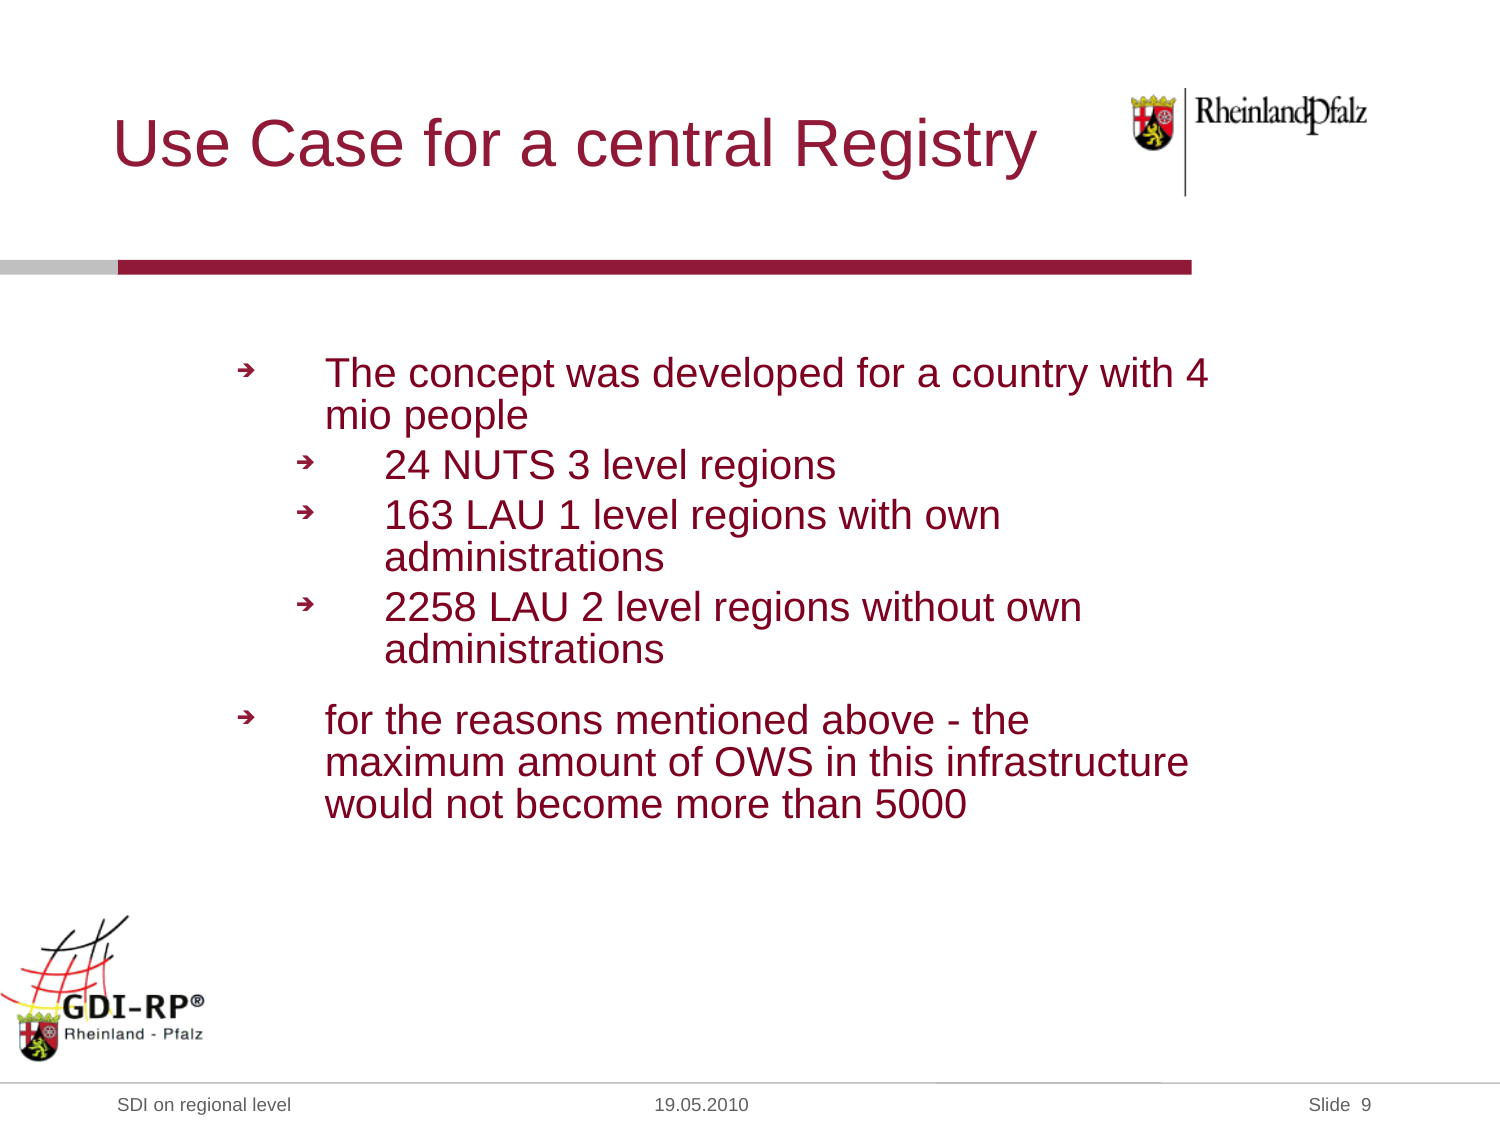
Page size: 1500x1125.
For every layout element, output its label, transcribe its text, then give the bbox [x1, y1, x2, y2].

title Use Case for a central Registry [112, 63, 1071, 224]
list The concept was developed for a country with 4 mio people 24 NUTS 3 level regions 163 LAU 1 level regions with own administrations 2258 LAU 2 level regions without own administrations for the reasons mentioned above - the maximum amount of OWS in this infrastructure would not become more than 5000 [236, 354, 1211, 1125]
picture [1131, 88, 1447, 198]
picture [0, 915, 207, 1063]
